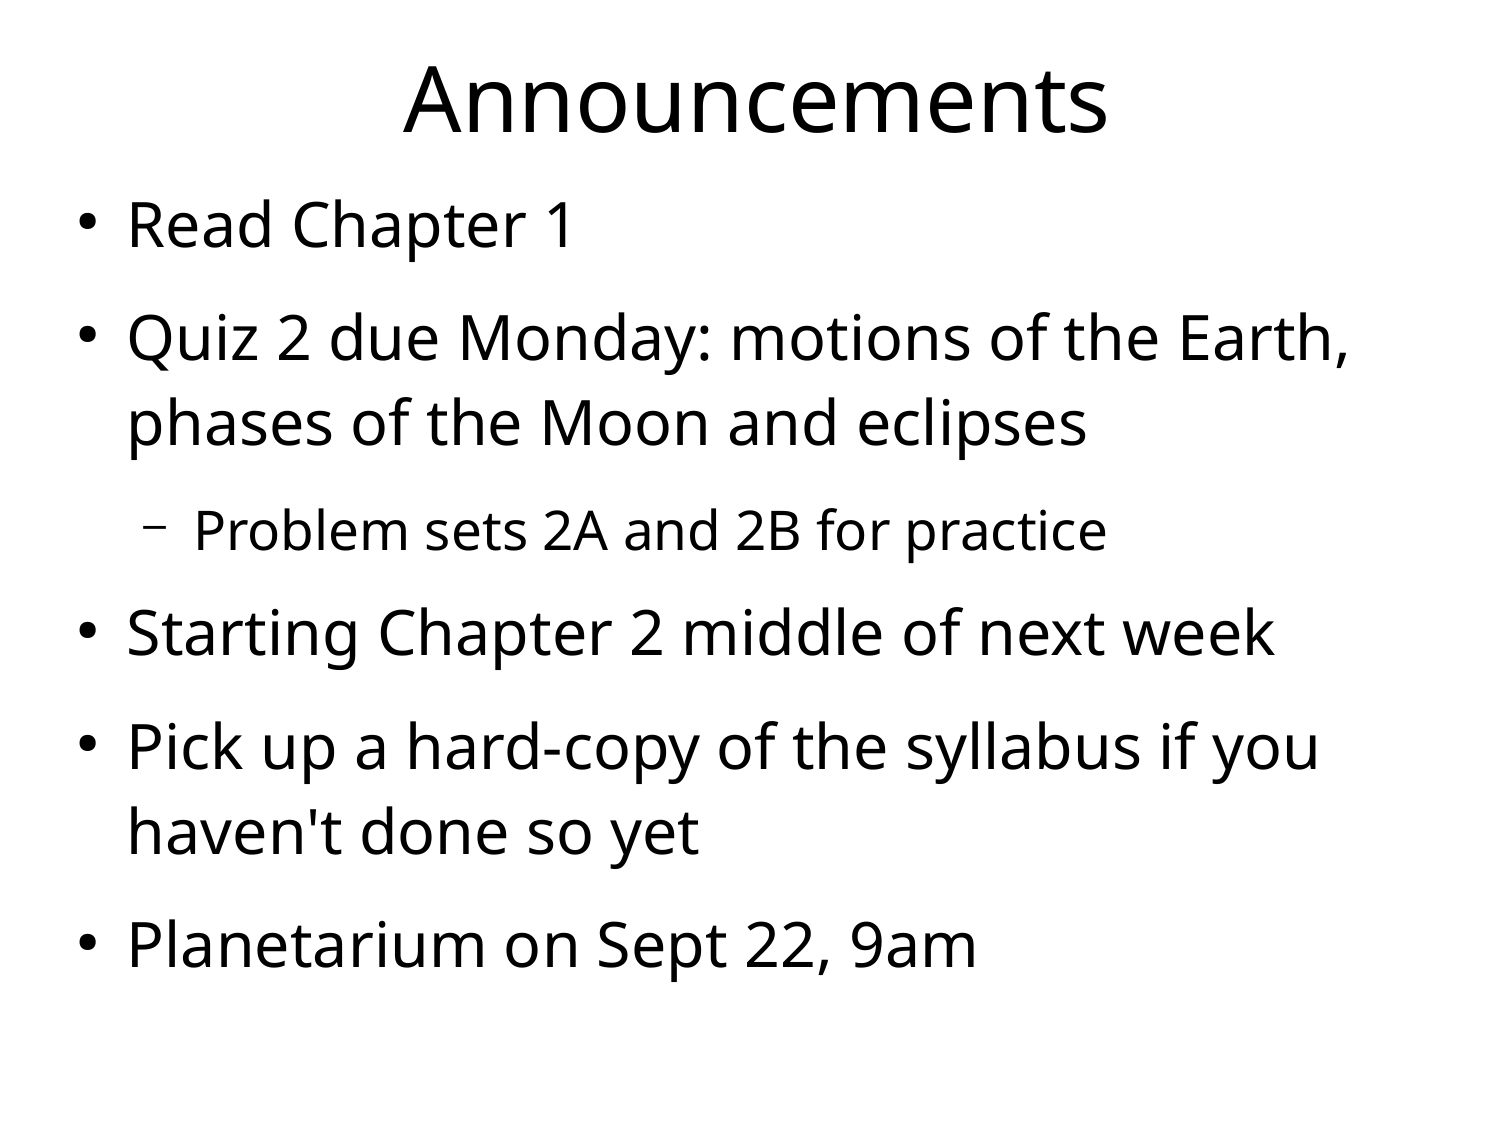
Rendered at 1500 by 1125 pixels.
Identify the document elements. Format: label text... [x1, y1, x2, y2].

list Read Chapter 1 Quiz 2 due Monday: motions of the Earth, phases of the Moon and eclipses Problem sets 2A and 2B for practice Starting Chapter 2 middle of next week Pick up a hard-copy of the syllabus if you haven't done so yet Planetarium on Sept 22, 9am [60, 179, 1456, 991]
title Announcements [60, 43, 1456, 152]
